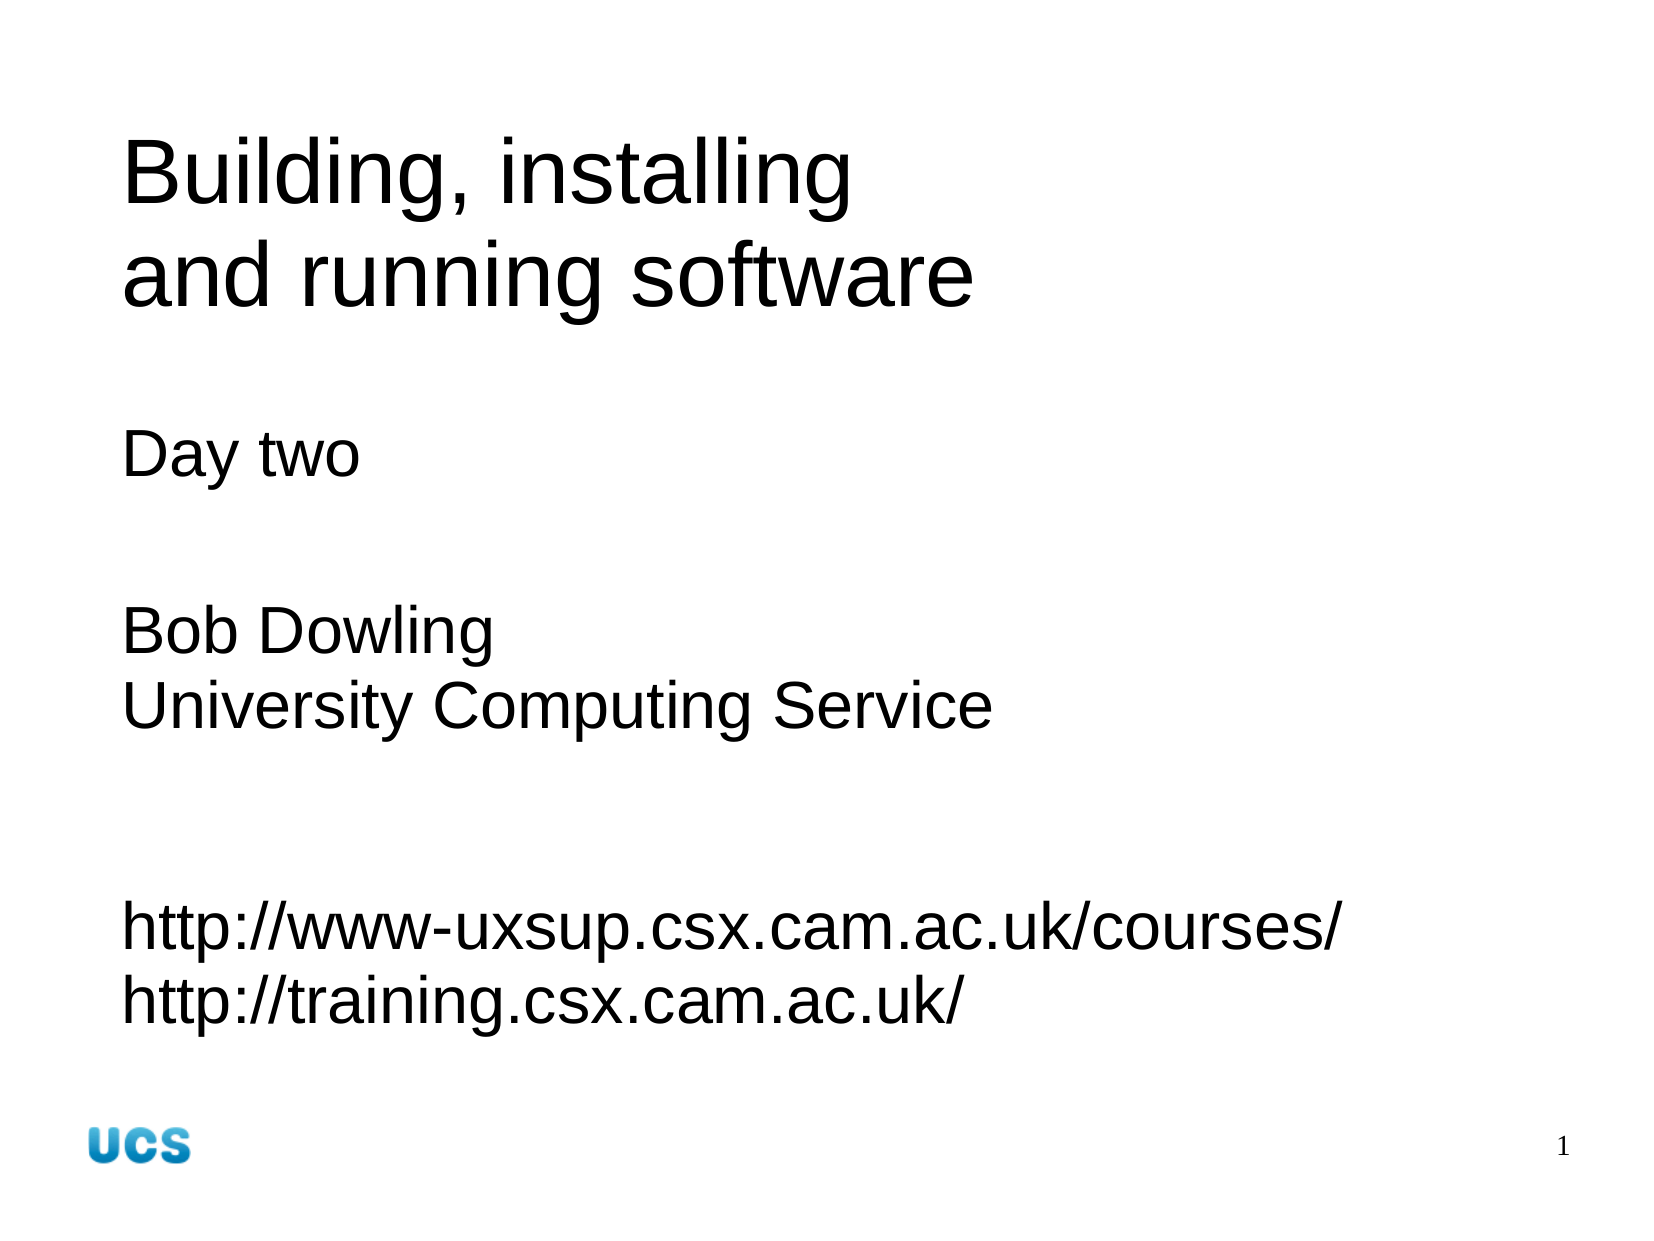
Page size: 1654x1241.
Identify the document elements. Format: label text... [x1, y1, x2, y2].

text_box Day two [118, 413, 366, 495]
text_box Bob Dowling University Computing Service [118, 590, 1001, 747]
text_box http://www-uxsup.csx.cam.ac.uk/courses/ http://training.csx.cam.ac.uk/ [118, 885, 1351, 1042]
text_box Building, installing and running software [118, 118, 981, 330]
picture [88, 1126, 191, 1165]
